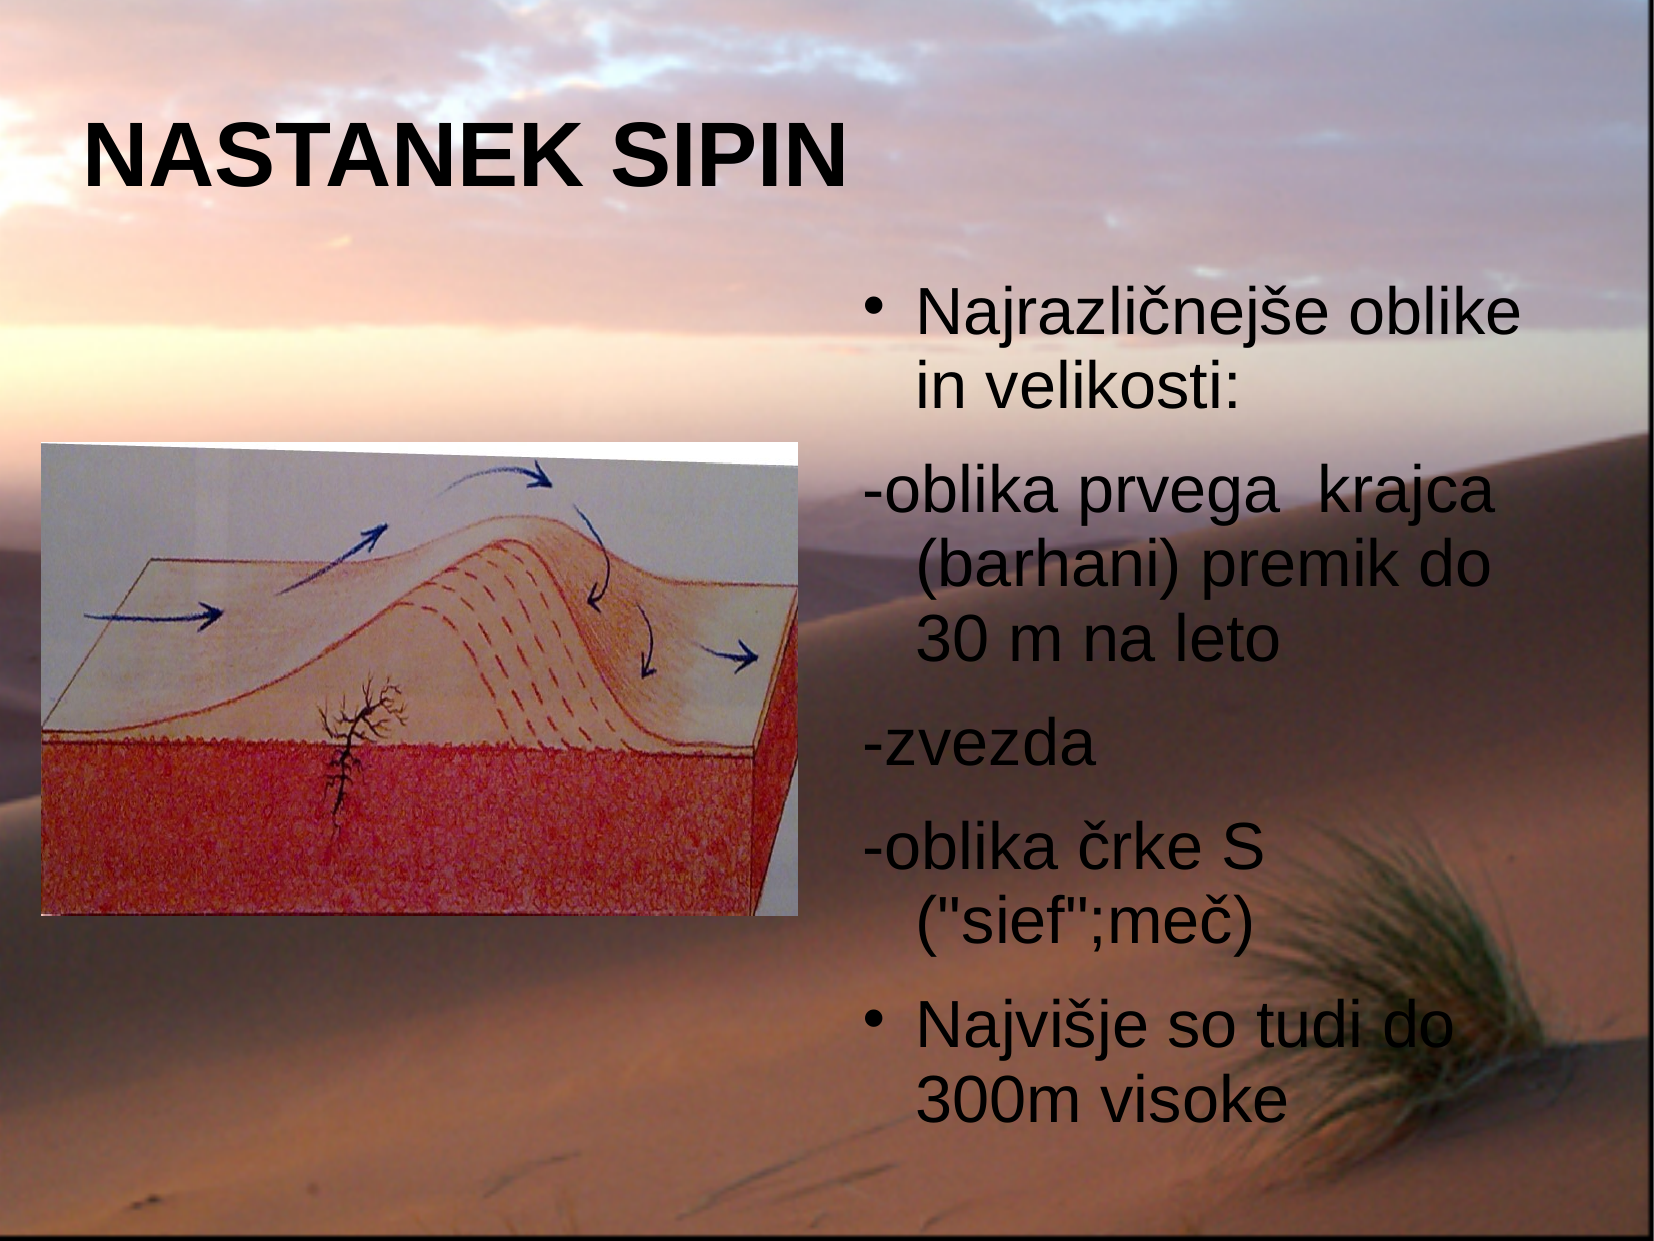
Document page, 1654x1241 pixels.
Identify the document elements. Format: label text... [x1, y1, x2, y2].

title NASTANEK SIPIN [82, 49, 1571, 257]
picture [0, 0, 1654, 1241]
list Najrazličnejše oblike in velikosti: -oblika prvega krajca (barhani) premik do 30 m na leto -zvezda -oblika črke S ("sief";meč) Najvišje so tudi do 300m visoke [845, 270, 1572, 1241]
